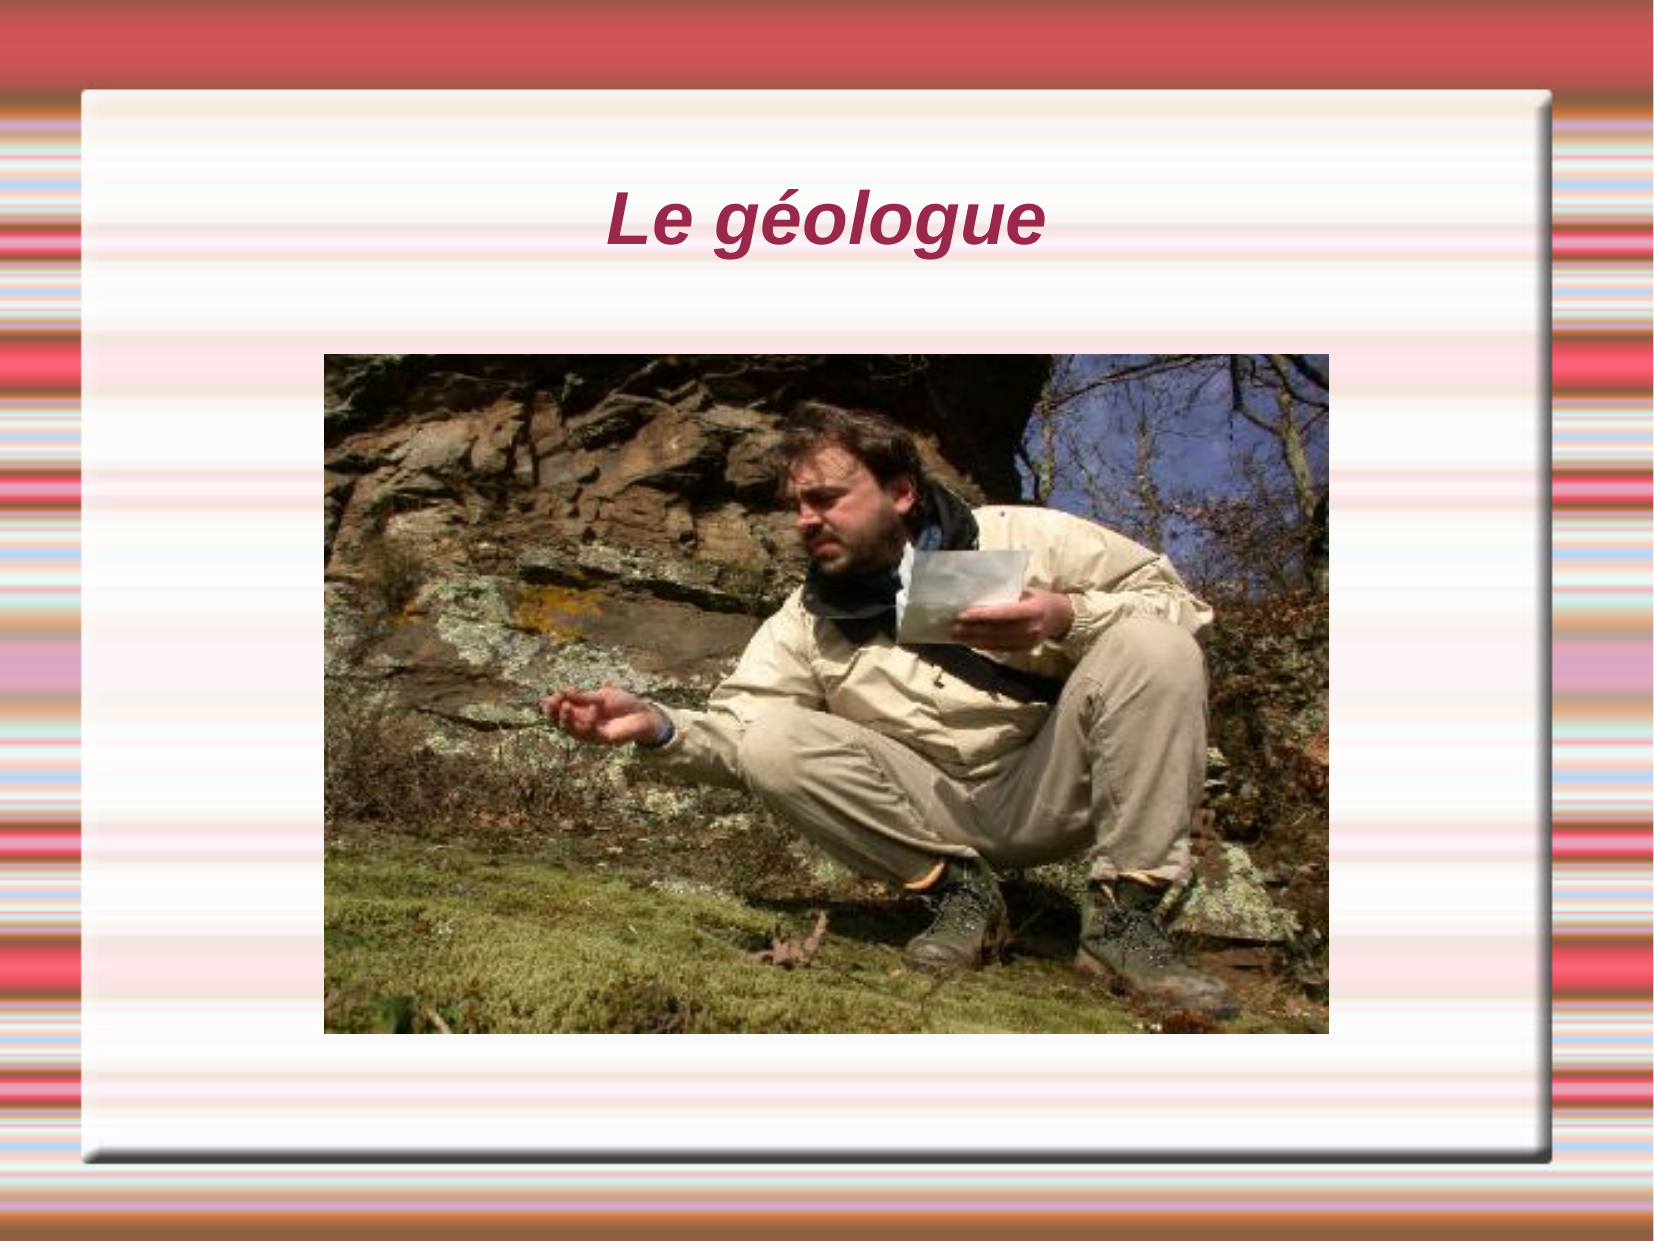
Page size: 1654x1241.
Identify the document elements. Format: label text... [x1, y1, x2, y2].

picture [0, 0, 1654, 1241]
title Le géologue [121, 114, 1534, 322]
